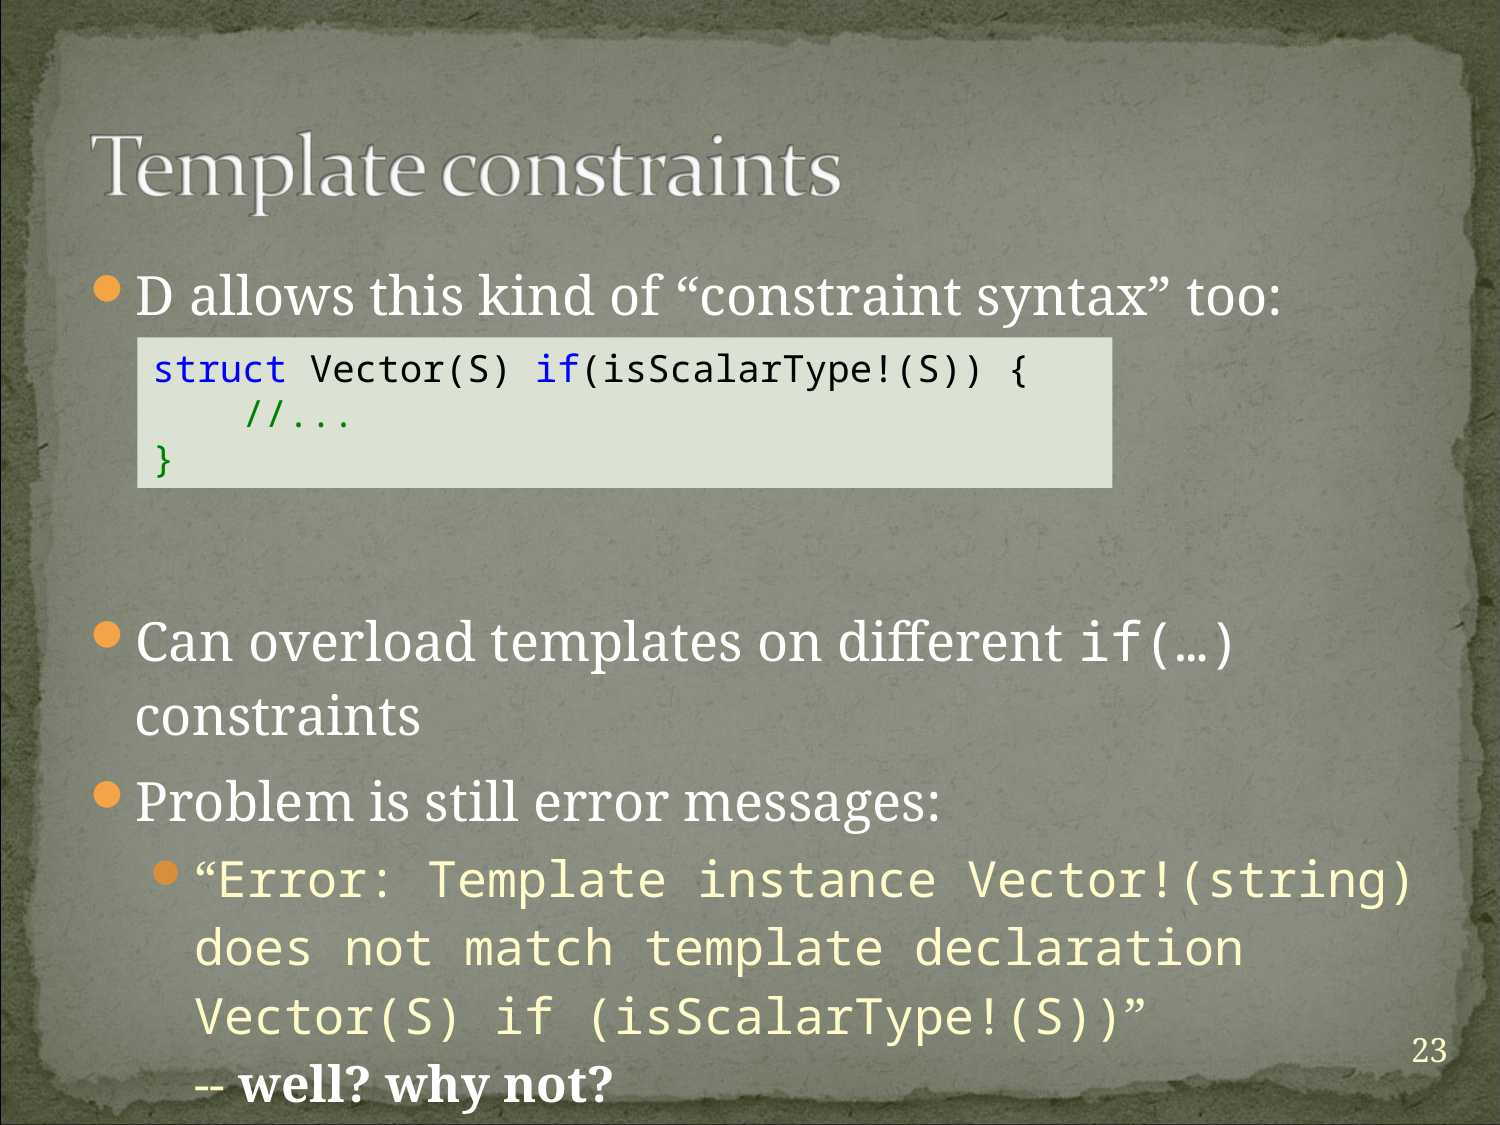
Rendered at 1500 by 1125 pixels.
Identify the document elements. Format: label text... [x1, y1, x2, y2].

list D allows this kind of “constraint syntax” too: Can overload templates on different if(…) constraints Problem is still error messages: “Error: Template instance Vector!(string) does not match template declaration Vector(S) if (isScalarType!(S))” -- well? why not? [74, 249, 1450, 1001]
text_box [35, 23, 1427, 227]
text_box 33 [1379, 1014, 1480, 1090]
text_box struct Vector(S) if(isScalarType!(S)) { //... } [137, 337, 1113, 488]
picture [0, 0, 1500, 1125]
